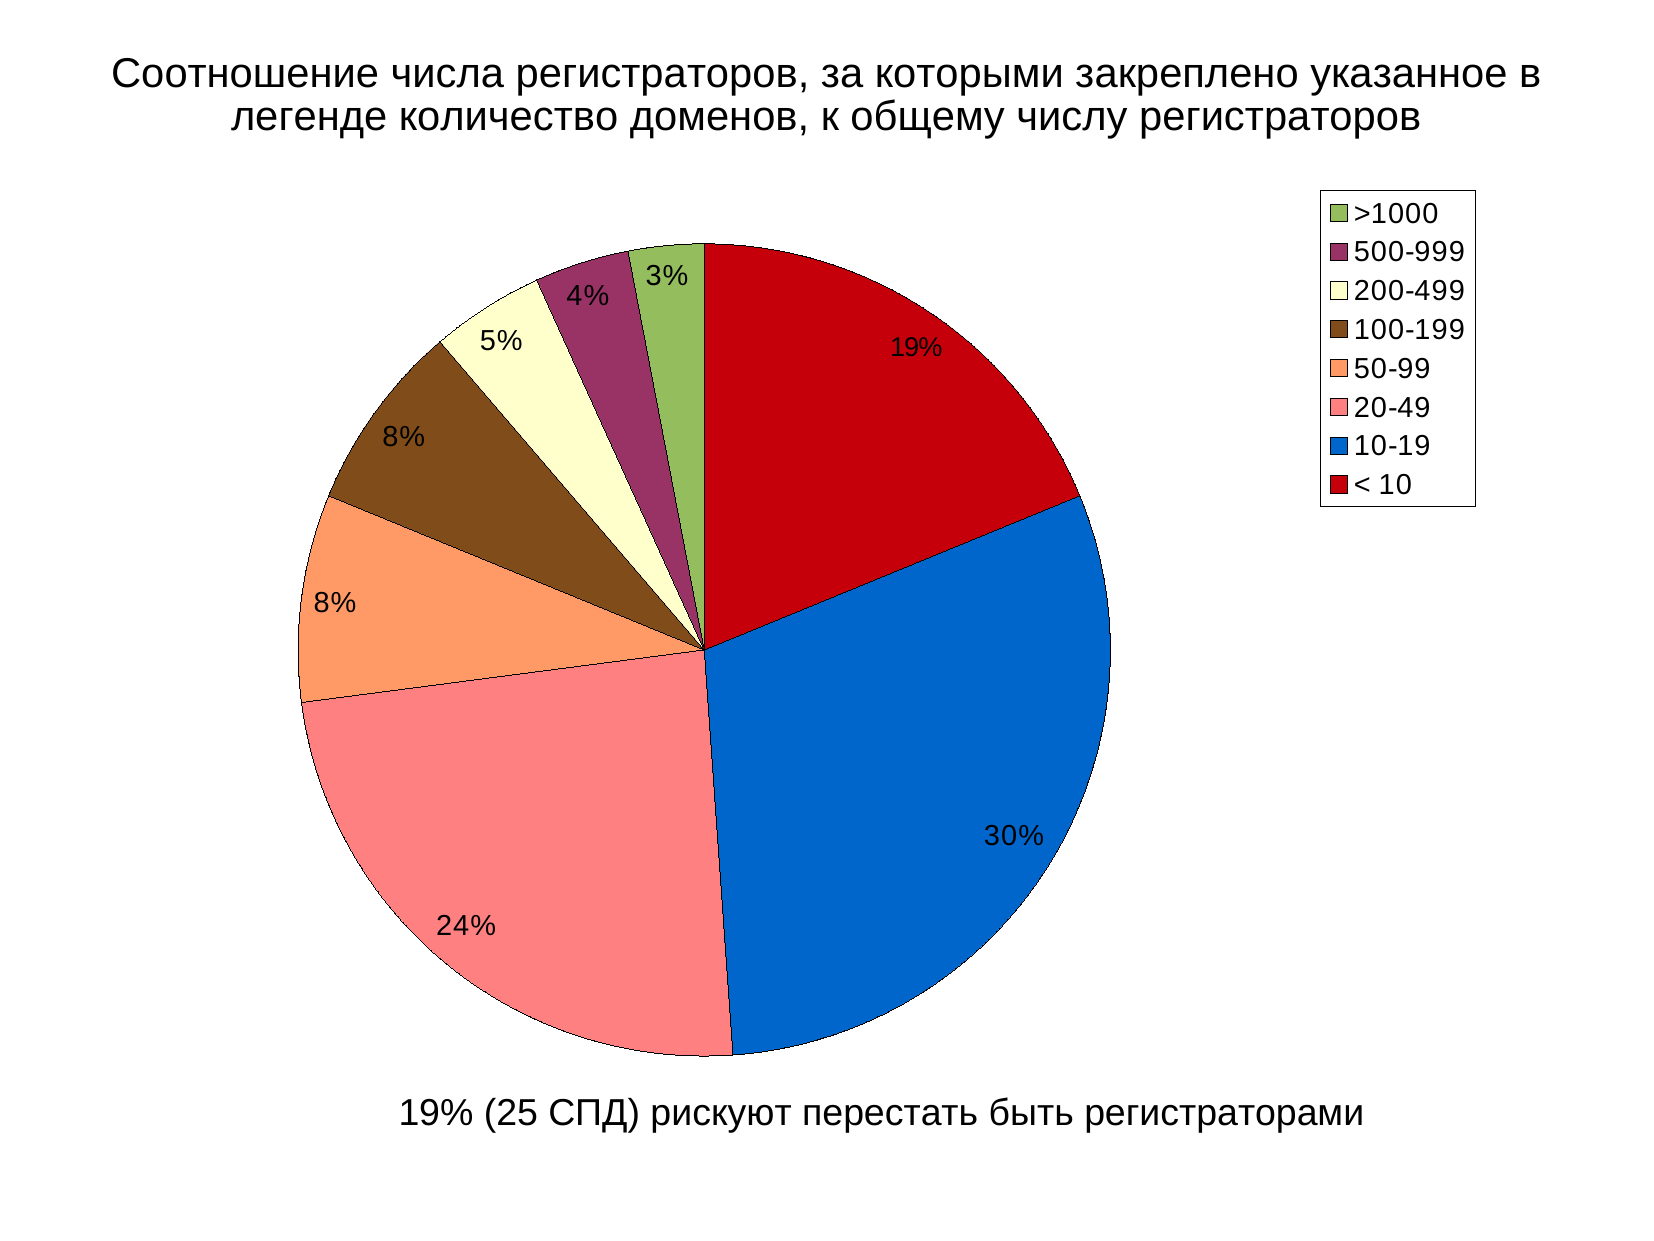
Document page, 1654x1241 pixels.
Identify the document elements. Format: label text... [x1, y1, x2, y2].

title Соотношение числа регистраторов, за которыми закреплено указанное в легенде количество доменов, к общему числу регистраторов‏ [82, 49, 1571, 143]
chart [82, 165, 1571, 1127]
text_box 19% (25 СПД) рискуют перестать быть регистраторами [383, 1092, 1380, 1150]
